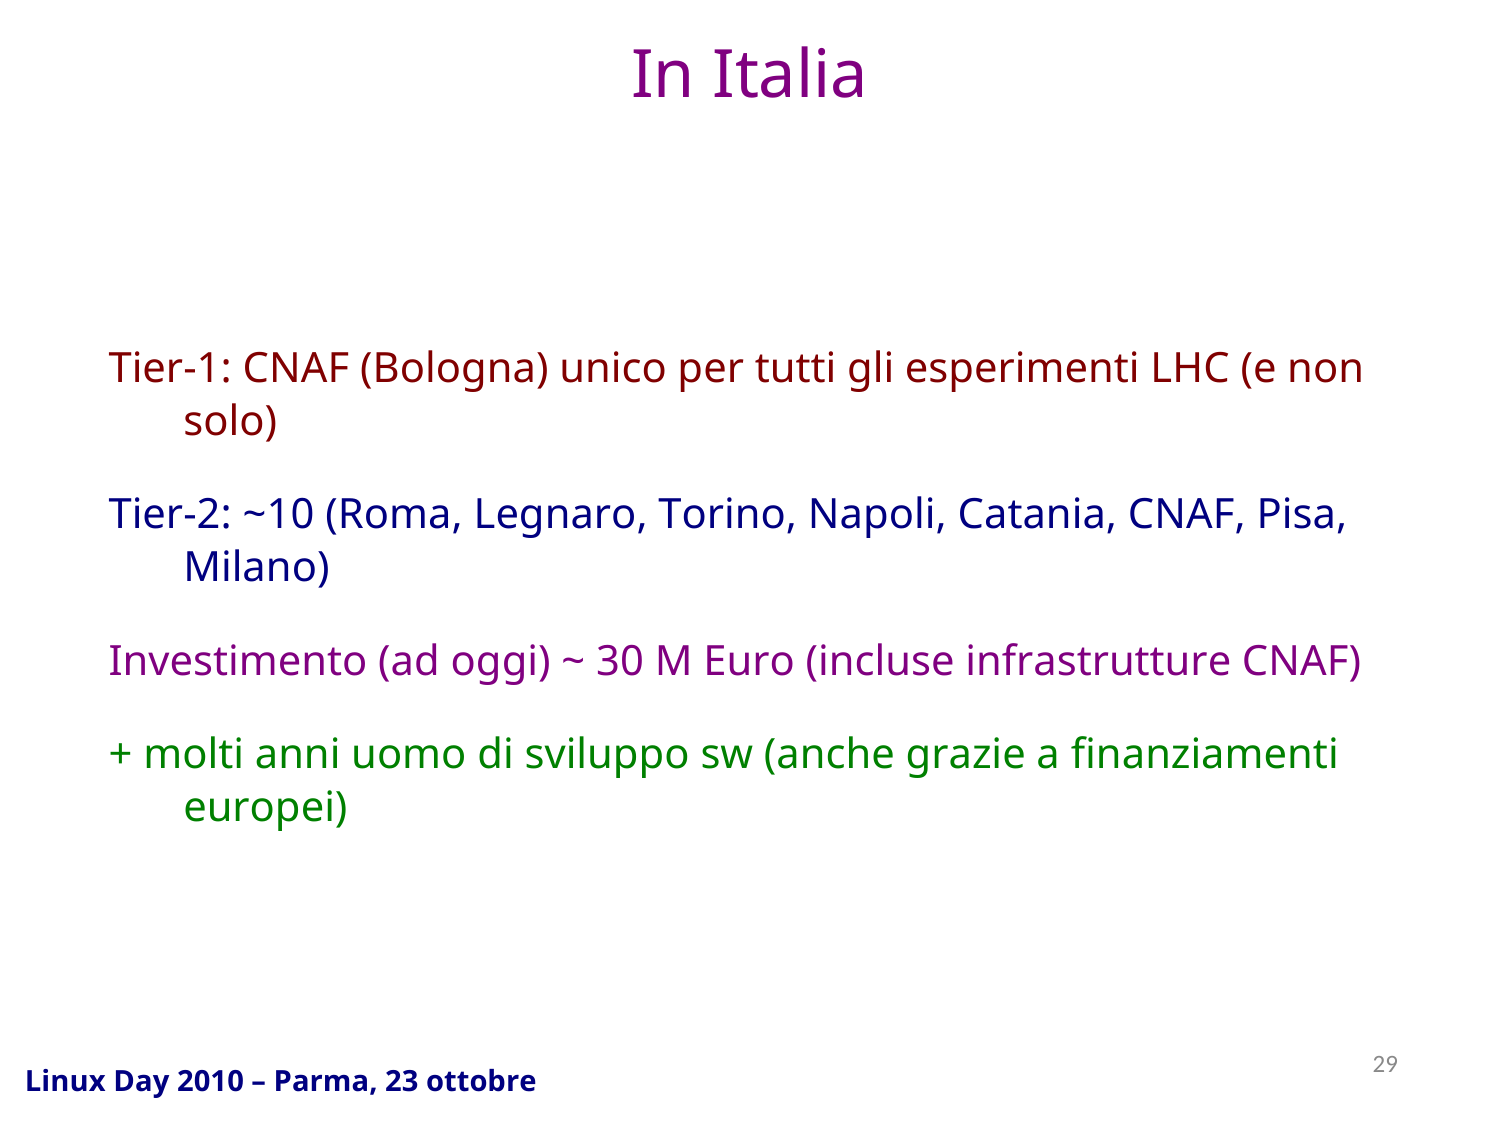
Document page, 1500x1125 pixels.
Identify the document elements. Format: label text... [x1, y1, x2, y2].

text_box In Italia [41, 0, 1459, 132]
subtitle Tier-1: CNAF (Bologna) unico per tutti gli esperimenti LHC (e non solo)‏ Tier-2: ~10 (Roma, Legnaro, Torino, Napoli, Catania, CNAF, Pisa, Milano)‏ Investimento (ad oggi) ~ 30 M Euro (incluse infrastrutture CNAF)‏ + molti anni uomo di sviluppo sw (anche grazie a finanziamenti europei)‏ [108, 261, 1399, 911]
